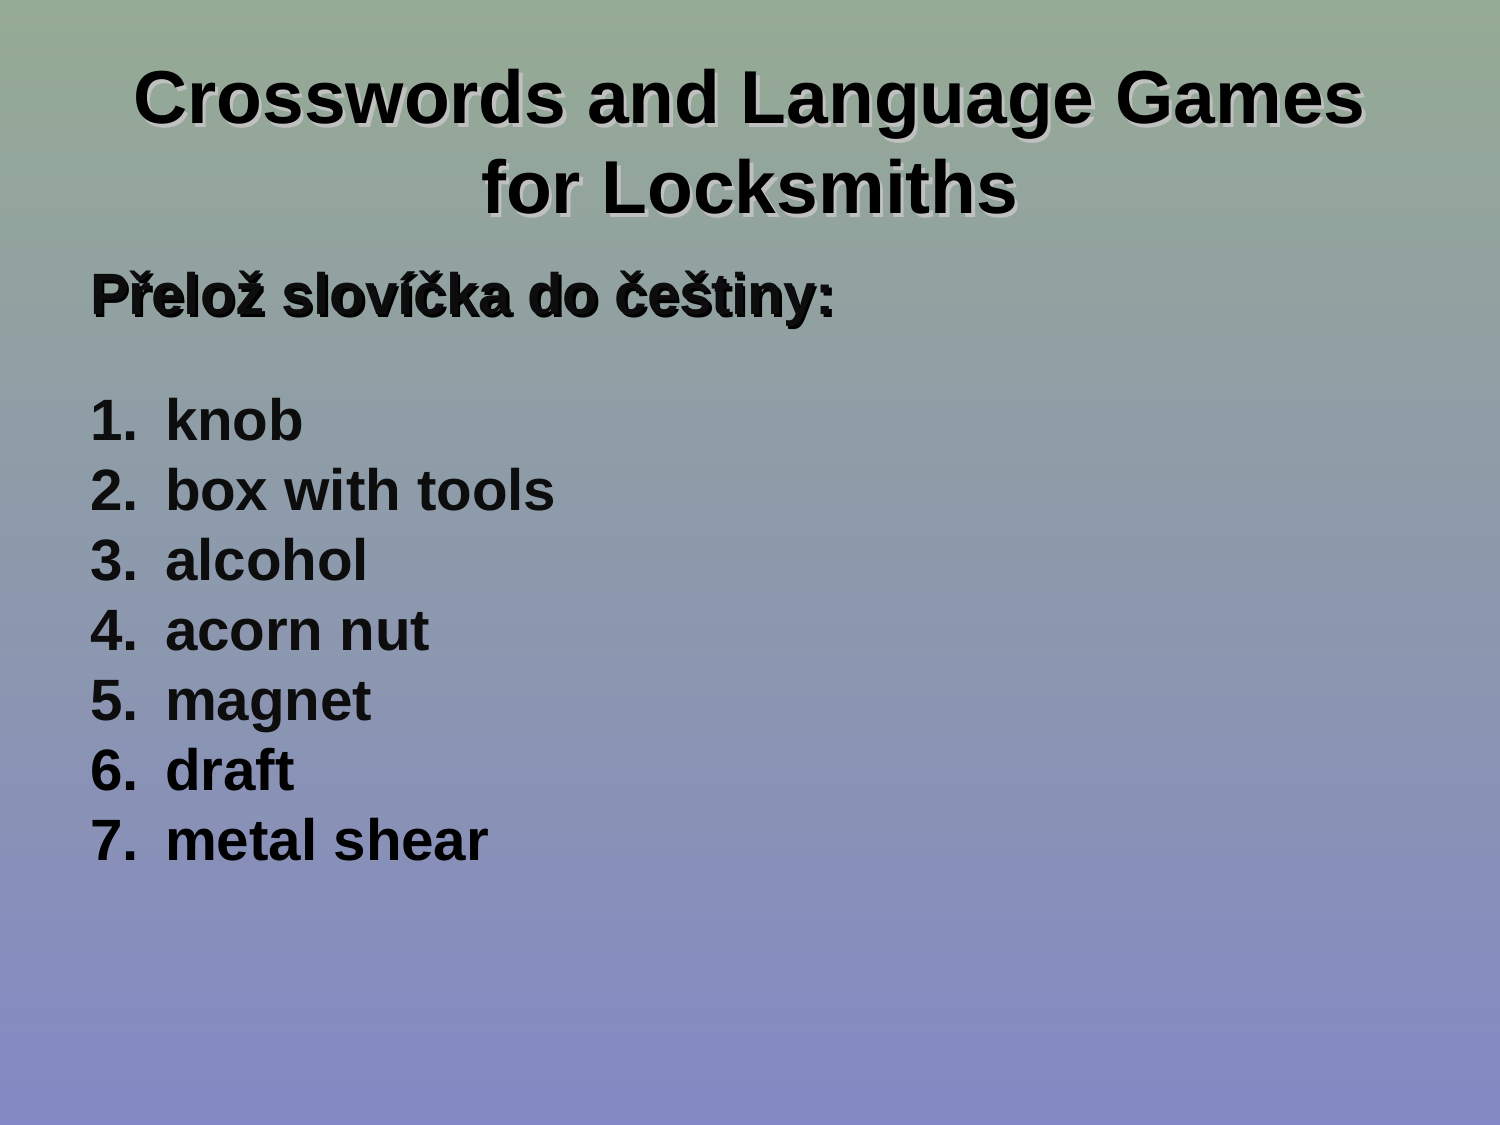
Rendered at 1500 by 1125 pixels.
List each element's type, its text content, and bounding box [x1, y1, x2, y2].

list Přelož slovíčka do češtiny: knob box with tools alcohol acorn nut magnet draft metal shear [75, 262, 1426, 1006]
title Crosswords and Language Games for Locksmiths [75, 41, 1426, 237]
